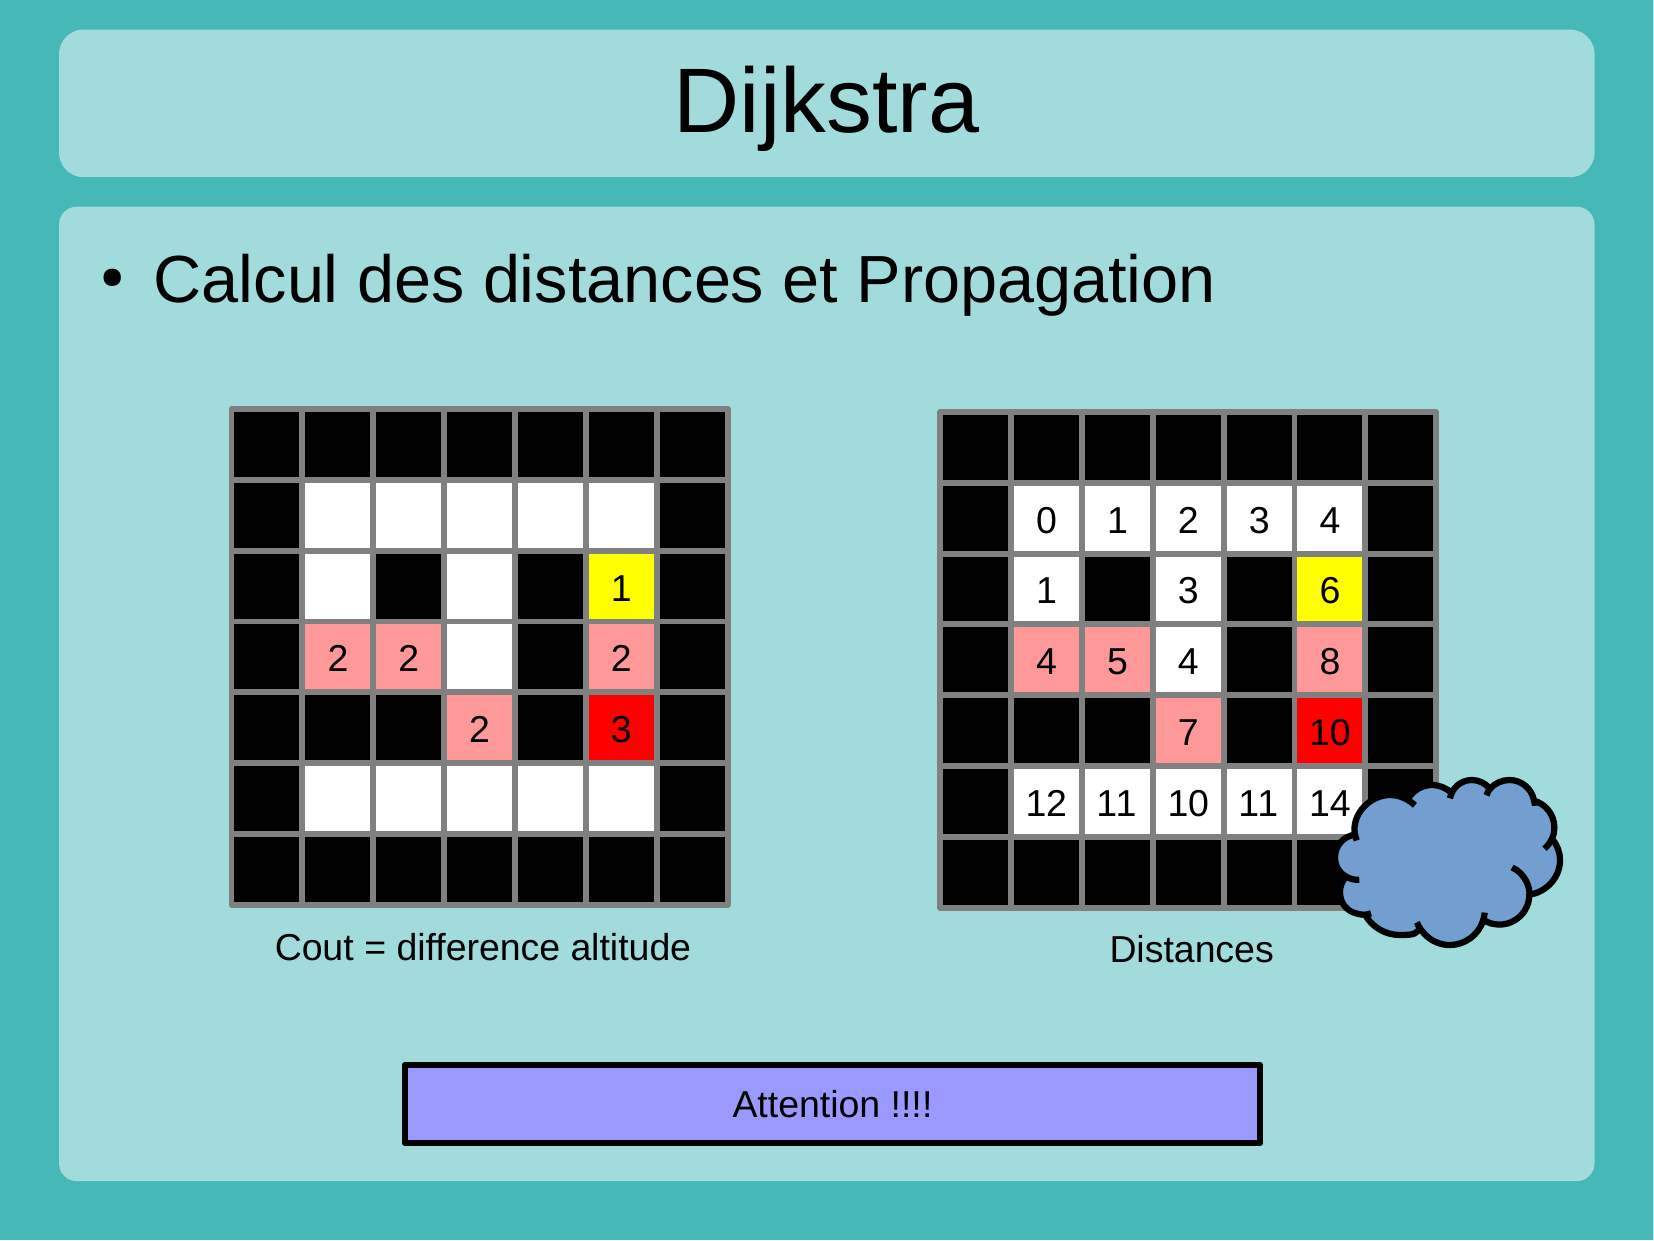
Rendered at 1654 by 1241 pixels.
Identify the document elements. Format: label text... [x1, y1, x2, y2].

text_box [231, 408, 728, 905]
text_box 0 [1011, 482, 1082, 553]
text_box 11 [1223, 766, 1294, 837]
text_box 4 [1152, 624, 1223, 695]
text_box 5 [1082, 624, 1152, 695]
text_box 14 [1294, 766, 1366, 837]
text_box 4 [1294, 482, 1366, 553]
text_box Cout = difference altitude [202, 918, 764, 976]
text_box 1 [1011, 553, 1082, 624]
text_box 1 [1082, 482, 1152, 553]
text_box Distances [911, 921, 1473, 979]
text_box 2 [585, 621, 657, 692]
text_box 10 [1152, 766, 1223, 837]
text_box 8 [1294, 624, 1366, 695]
text_box [940, 411, 1561, 946]
text_box 7 [1152, 695, 1223, 766]
text_box 3 [1223, 482, 1294, 553]
text_box 10 [1294, 695, 1366, 766]
text_box 12 [1011, 766, 1082, 837]
text_box 3 [1152, 553, 1223, 624]
text_box 2 [1152, 482, 1223, 553]
text_box 11 [1082, 766, 1152, 837]
text_box 1 [585, 550, 657, 621]
text_box 2 [374, 621, 444, 692]
title Dijkstra [0, 41, 1654, 160]
text_box 2 [444, 692, 514, 763]
text_box 6 [1294, 553, 1366, 624]
text_box 4 [1011, 624, 1082, 695]
text_box 2 [302, 621, 374, 692]
text_box Attention !!!! [405, 1065, 1261, 1144]
text_box 3 [585, 692, 657, 763]
list Calcul des distances et Propagation [82, 242, 1571, 962]
